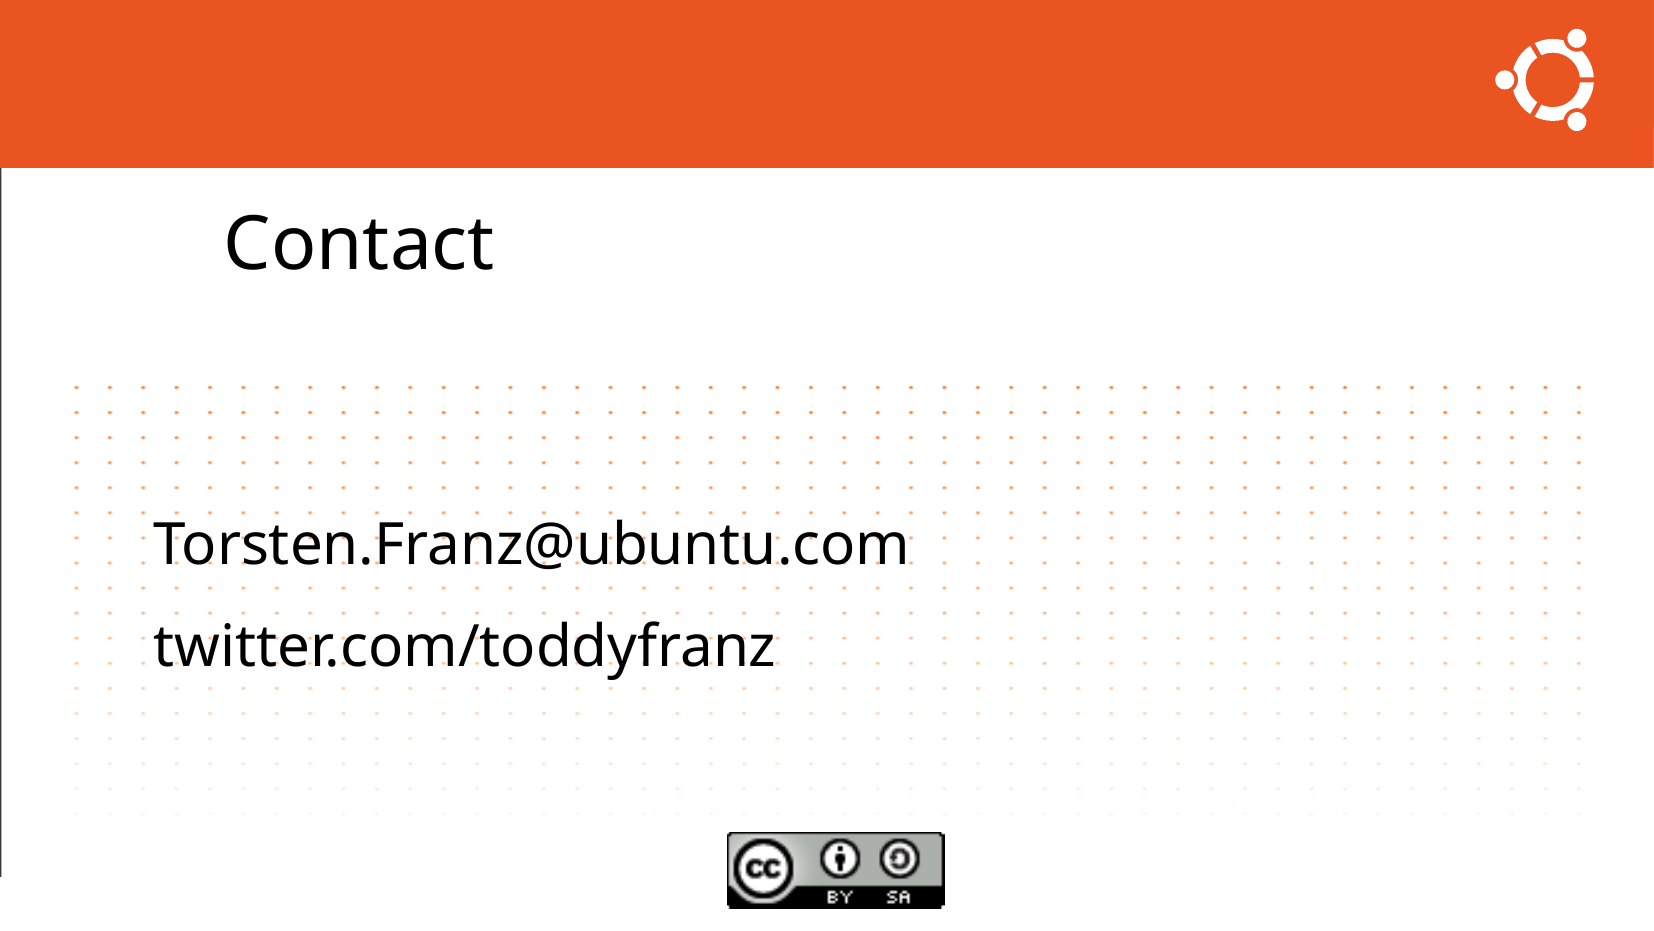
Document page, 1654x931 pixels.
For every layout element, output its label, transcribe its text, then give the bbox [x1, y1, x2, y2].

picture [0, 0, 1654, 910]
text_box Contact [209, 181, 1479, 299]
list Torsten.Franz@ubuntu.com twitter.com/toddyfranz [82, 299, 1577, 832]
